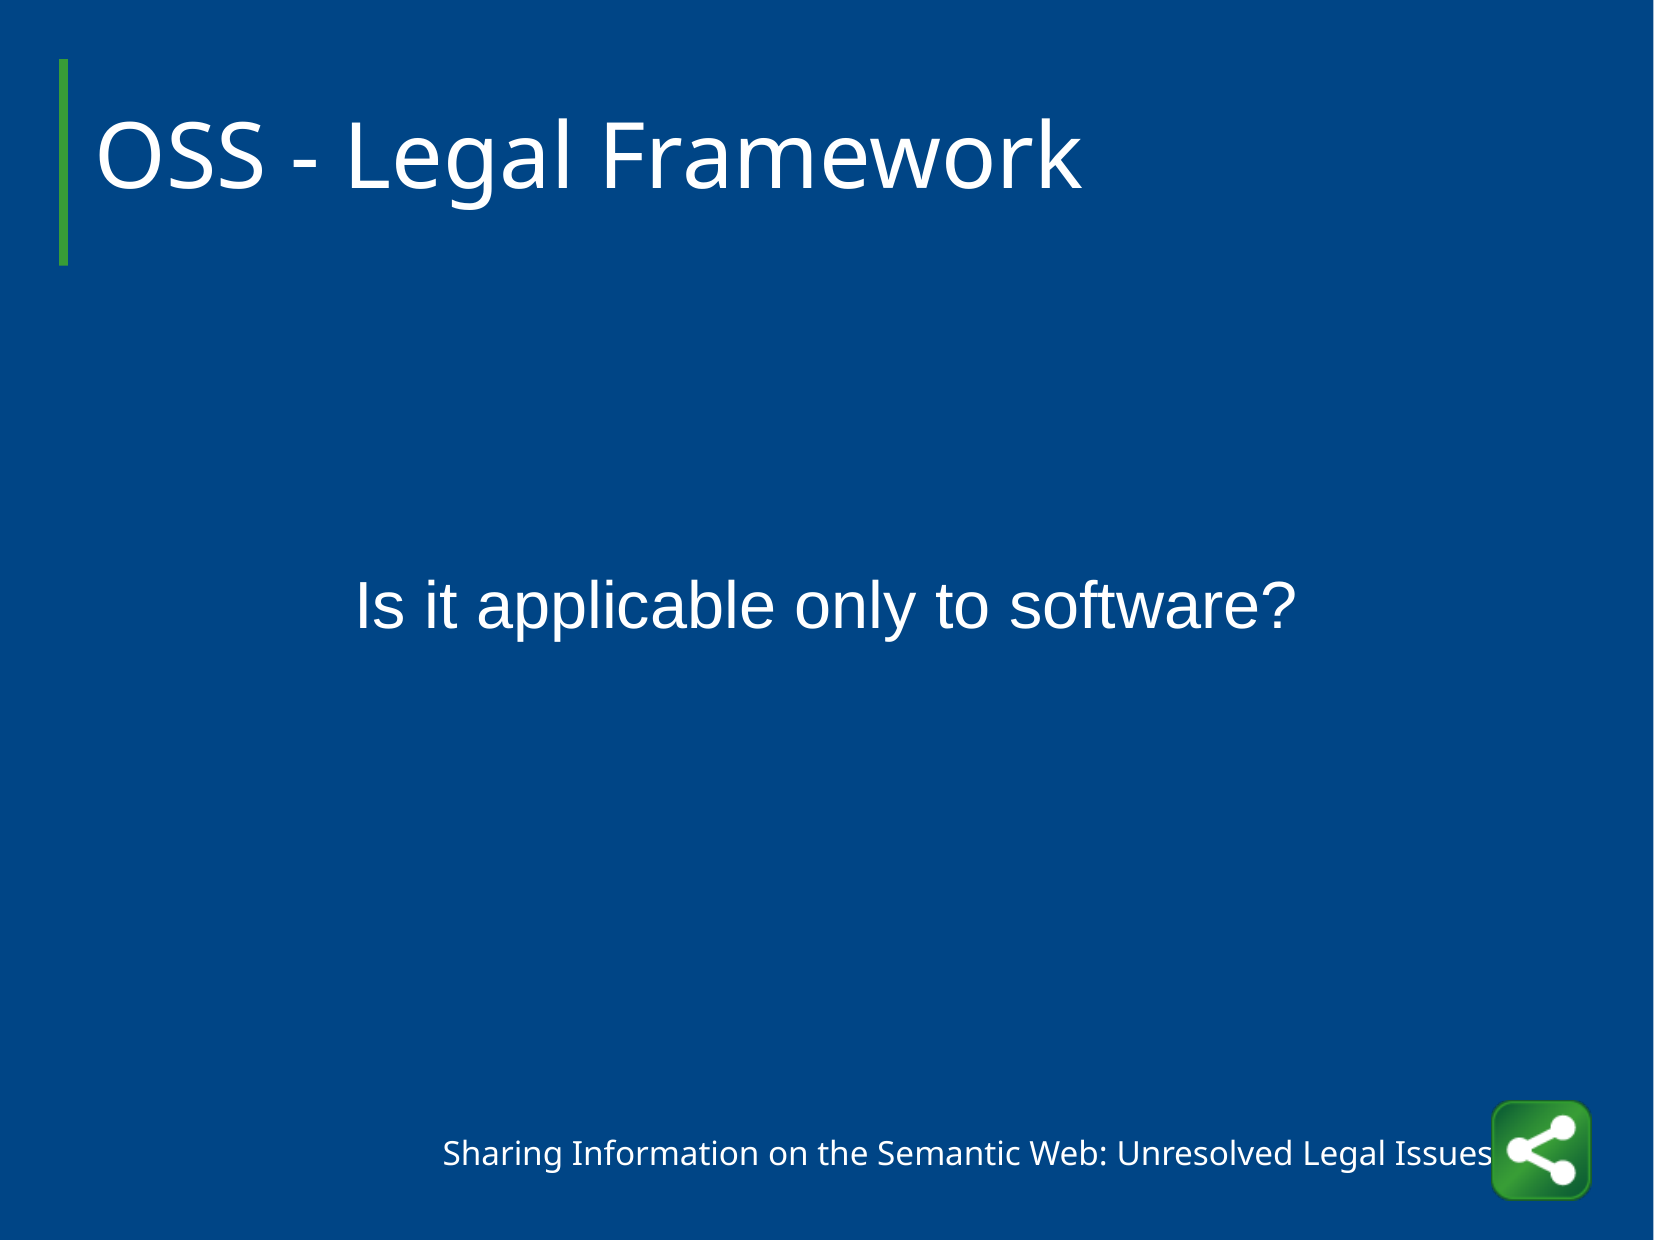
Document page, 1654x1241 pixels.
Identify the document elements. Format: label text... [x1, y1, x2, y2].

title OSS - Legal Framework [94, 56, 1577, 250]
picture [1491, 1100, 1592, 1201]
text_box Is it applicable only to software? [118, 561, 1536, 709]
